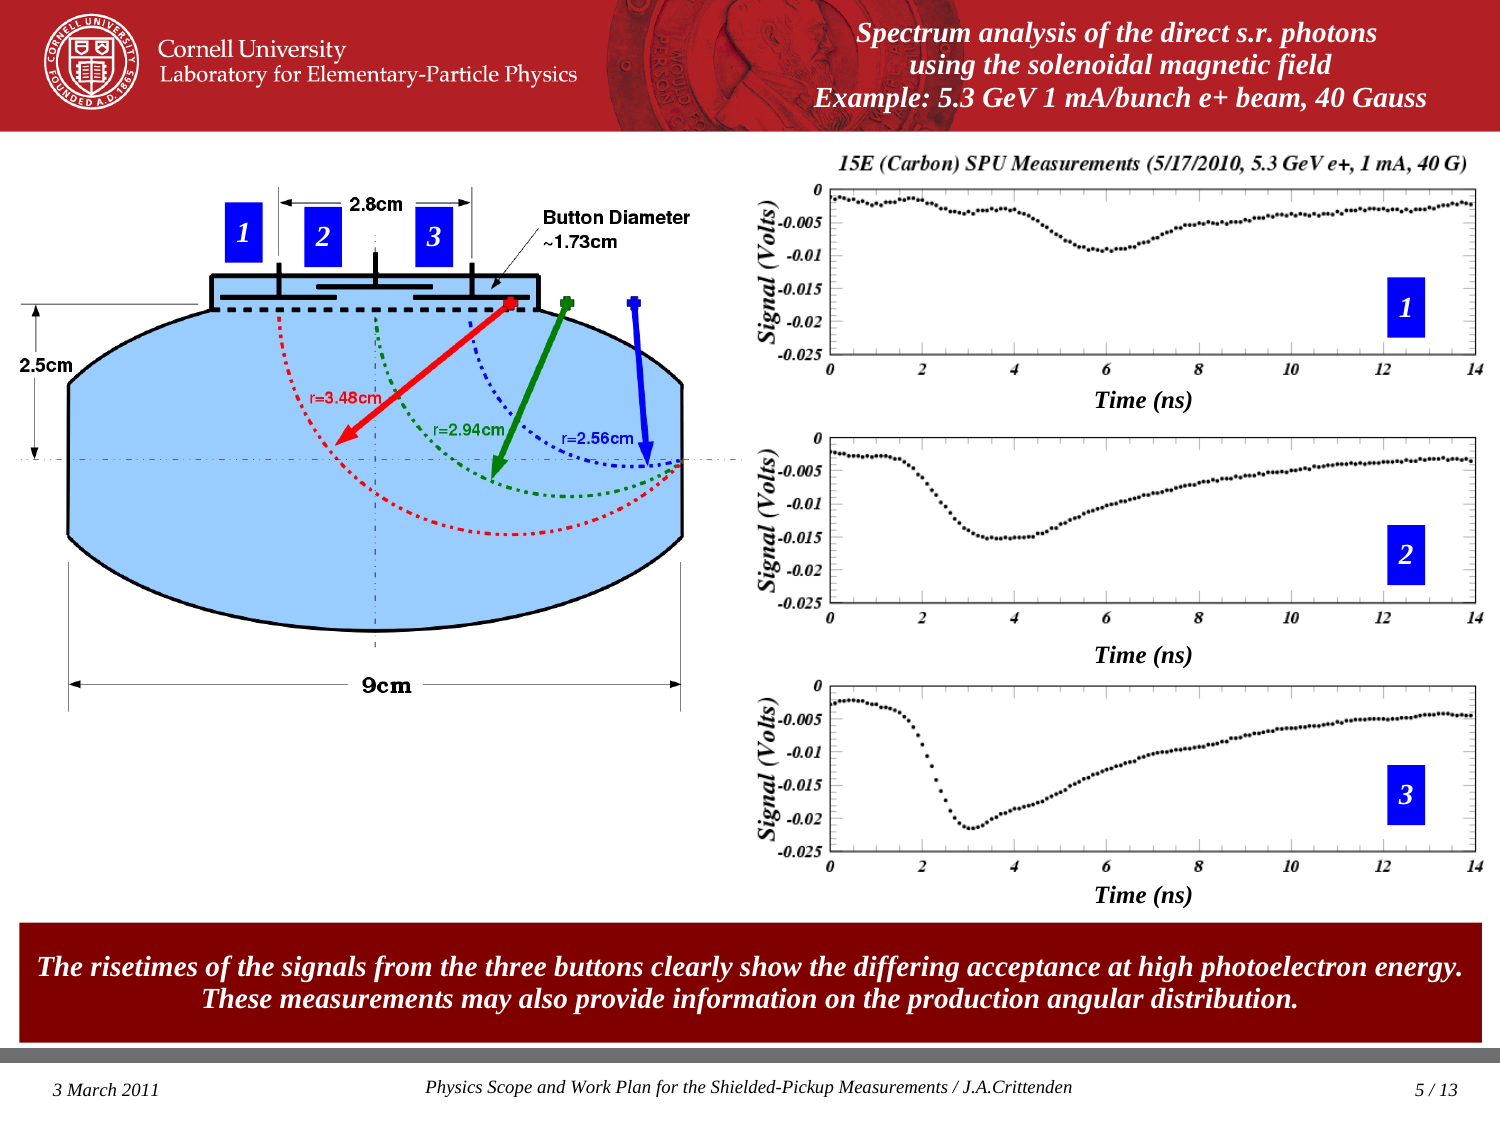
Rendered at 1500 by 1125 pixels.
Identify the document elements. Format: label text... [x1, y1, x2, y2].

text_box 1 [224, 202, 263, 263]
text_box 2 [304, 206, 342, 268]
title Spectrum analysis of the direct s.r. photons using the solenoidal magnetic field Example: 5.3 GeV 1 mA/bunch e+ beam, 40 Gauss [750, 0, 1492, 130]
text_box 3 [415, 206, 454, 268]
picture [0, 149, 1500, 907]
text_box Time (ns) [1049, 874, 1238, 916]
text_box 2 [1387, 525, 1426, 586]
text_box The risetimes of the signals from the three buttons clearly show the differing acceptance at high photoelectron energy. These measurements may also provide information on the production angular distribution. [19, 922, 1482, 1043]
text_box 3 [1387, 765, 1426, 826]
text_box Time (ns) [1049, 379, 1238, 421]
text_box 1 [1387, 277, 1426, 338]
text_box Time (ns) [1049, 634, 1238, 676]
picture [0, 0, 1500, 132]
